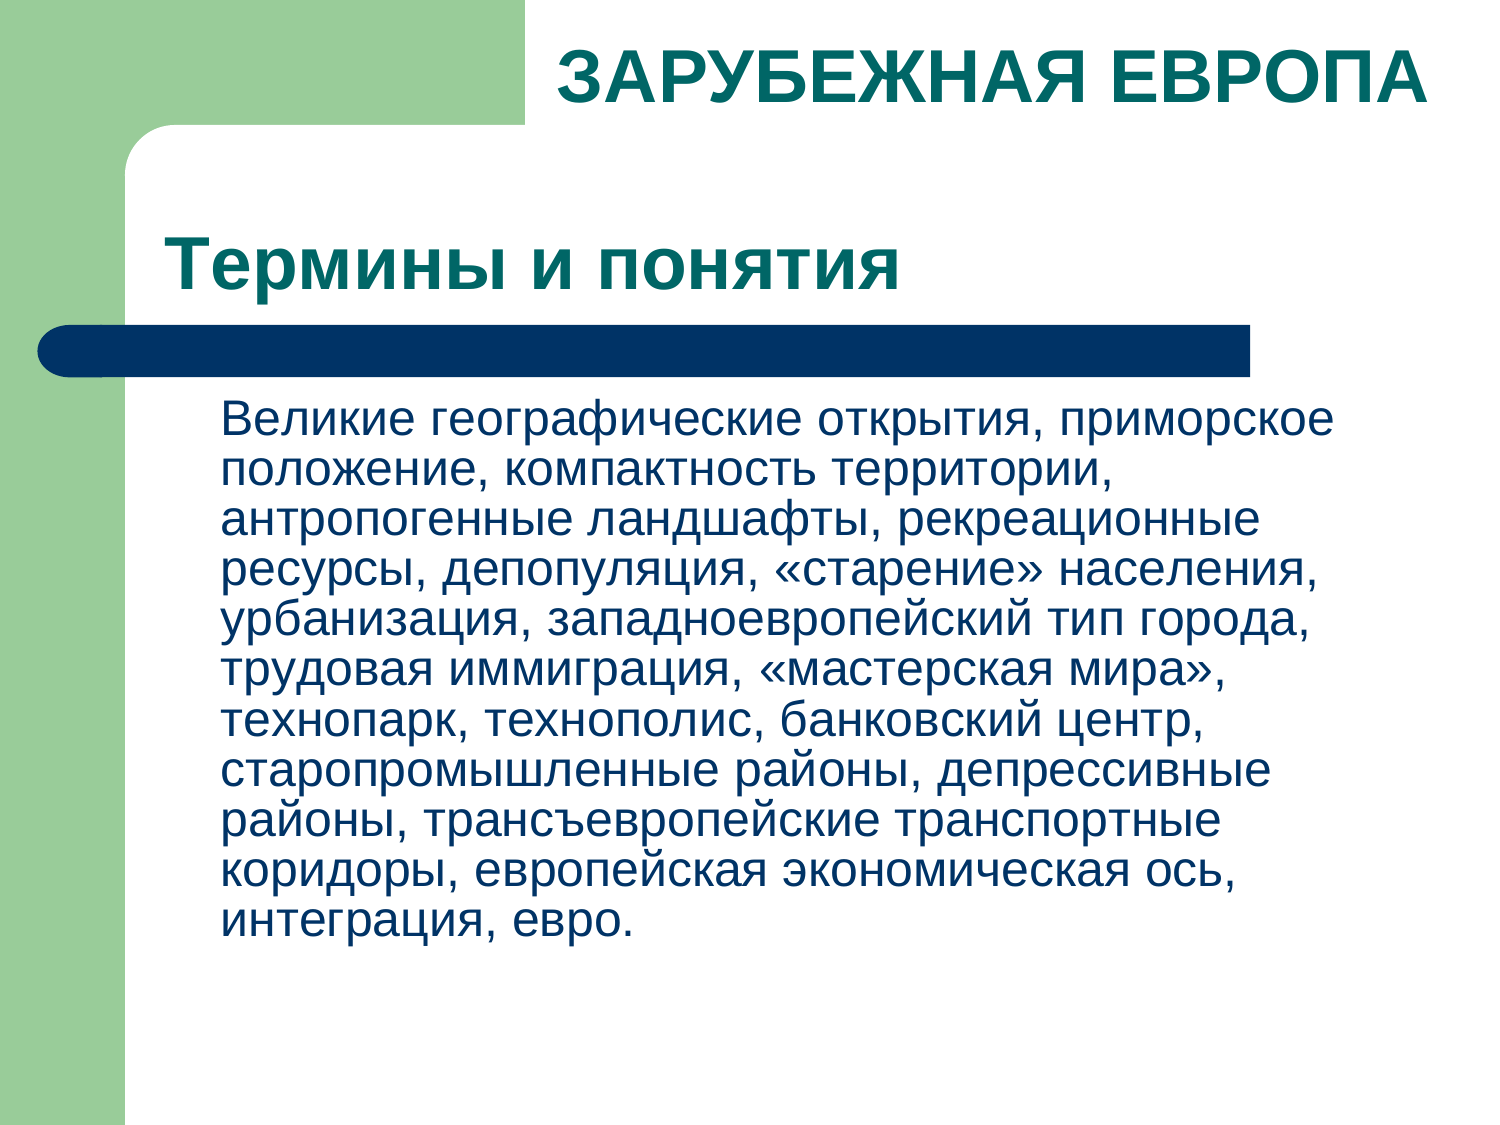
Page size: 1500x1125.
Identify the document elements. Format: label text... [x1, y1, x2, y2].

text_box ЗАРУБЕЖНАЯ ЕВРОПА [487, 0, 1500, 125]
list Великие географические открытия, приморское положение, компактность территории, антропогенные ландшафты, рекреационные ресурсы, депопуляция, «старение» населения, урбанизация, западноевропейский тип города, трудовая иммиграция, «мастерская мира», технопарк, технополис, банковский центр, старопромышленные районы, депрессивные районы, трансъевропейские транспортные коридоры, европейская экономическая ось, интеграция, евро. [149, 387, 1463, 1038]
title Термины и понятия [149, 124, 1463, 313]
